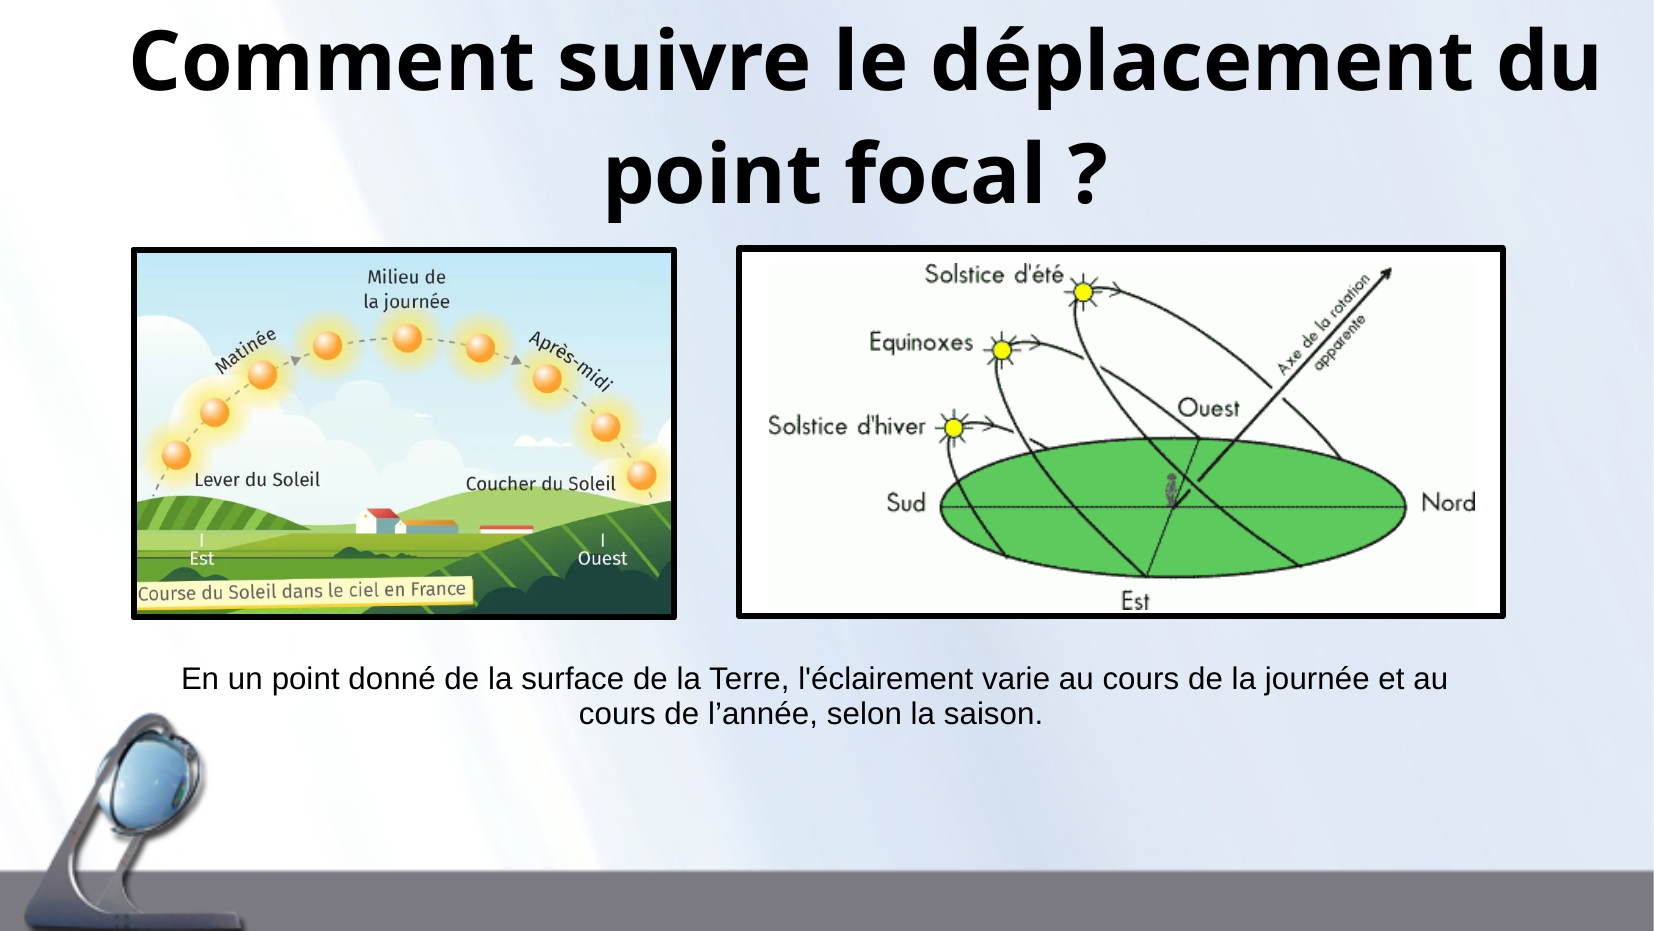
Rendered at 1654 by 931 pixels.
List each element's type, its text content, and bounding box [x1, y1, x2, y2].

text_box En un point donné de la surface de la Terre, l'éclairement varie au cours de la journée et au cours de l’année, selon la saison. [132, 654, 1501, 739]
text_box [739, 248, 1503, 616]
picture [0, 0, 1654, 931]
title Comment suivre le déplacement du point focal ? [82, 24, 1651, 206]
